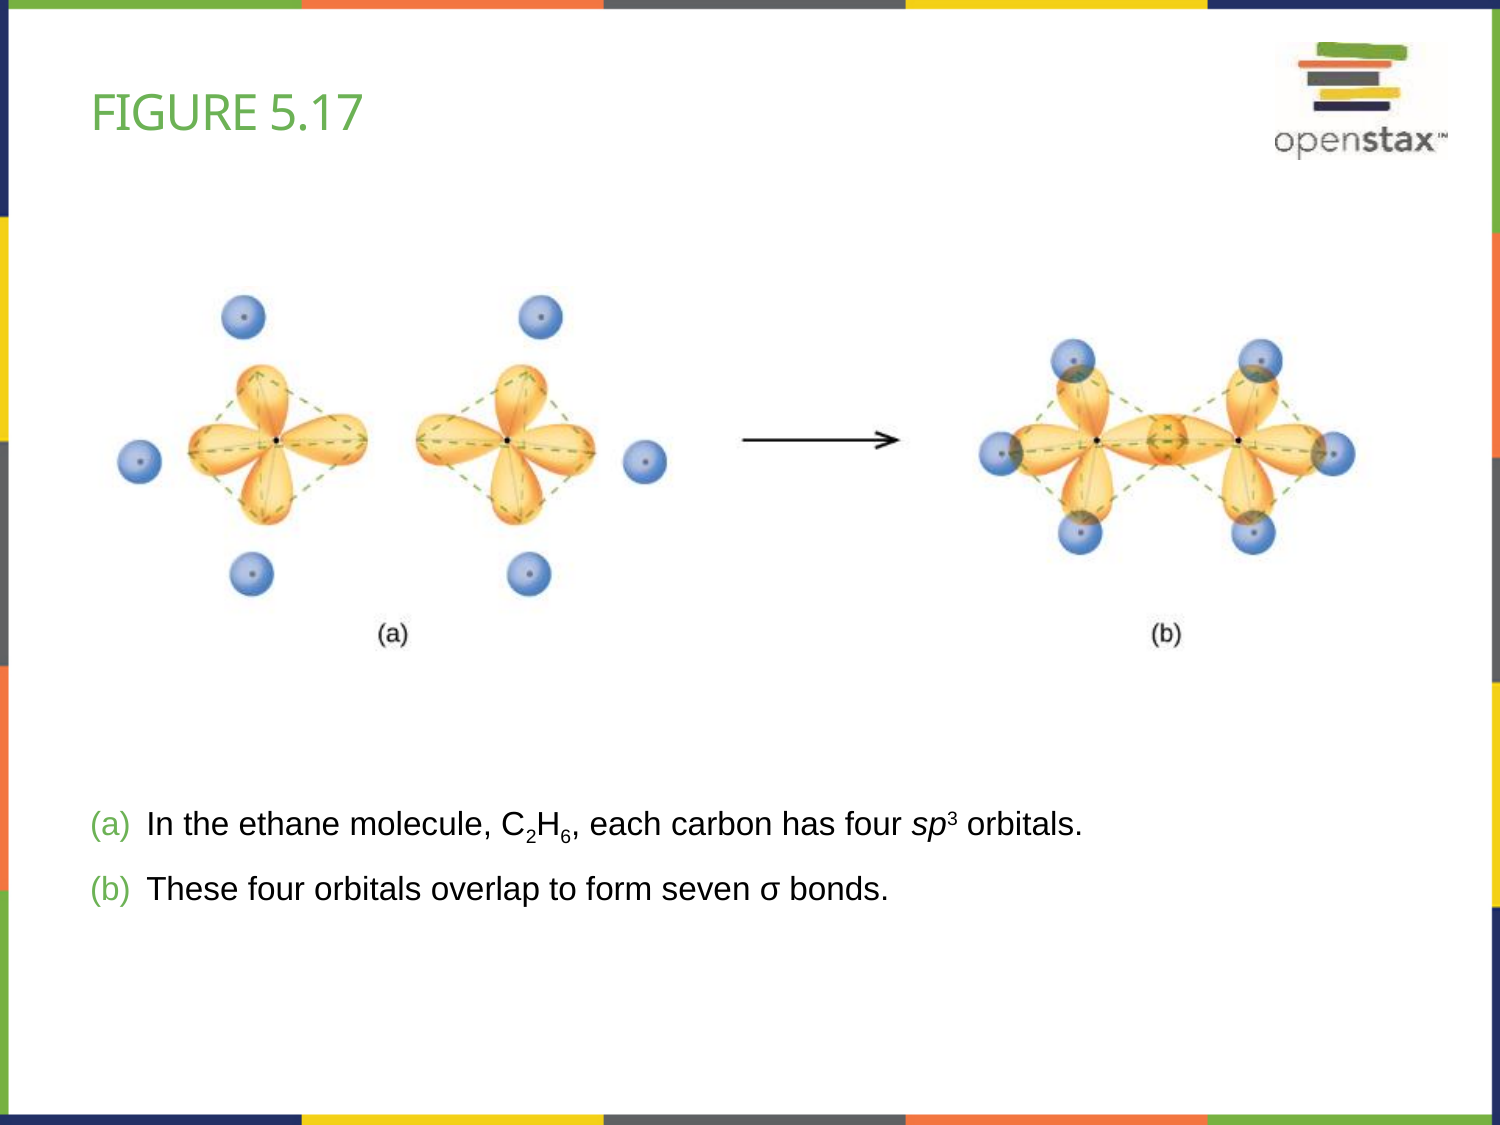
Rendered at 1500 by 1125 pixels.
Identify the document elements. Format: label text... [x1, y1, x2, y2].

list In the ethane molecule, C2H6, each carbon has four sp3 orbitals. These four orbitals overlap to form seven σ bonds. [75, 794, 1398, 986]
title Figure 5.17 [75, 39, 1398, 148]
picture [0, 0, 1500, 1125]
